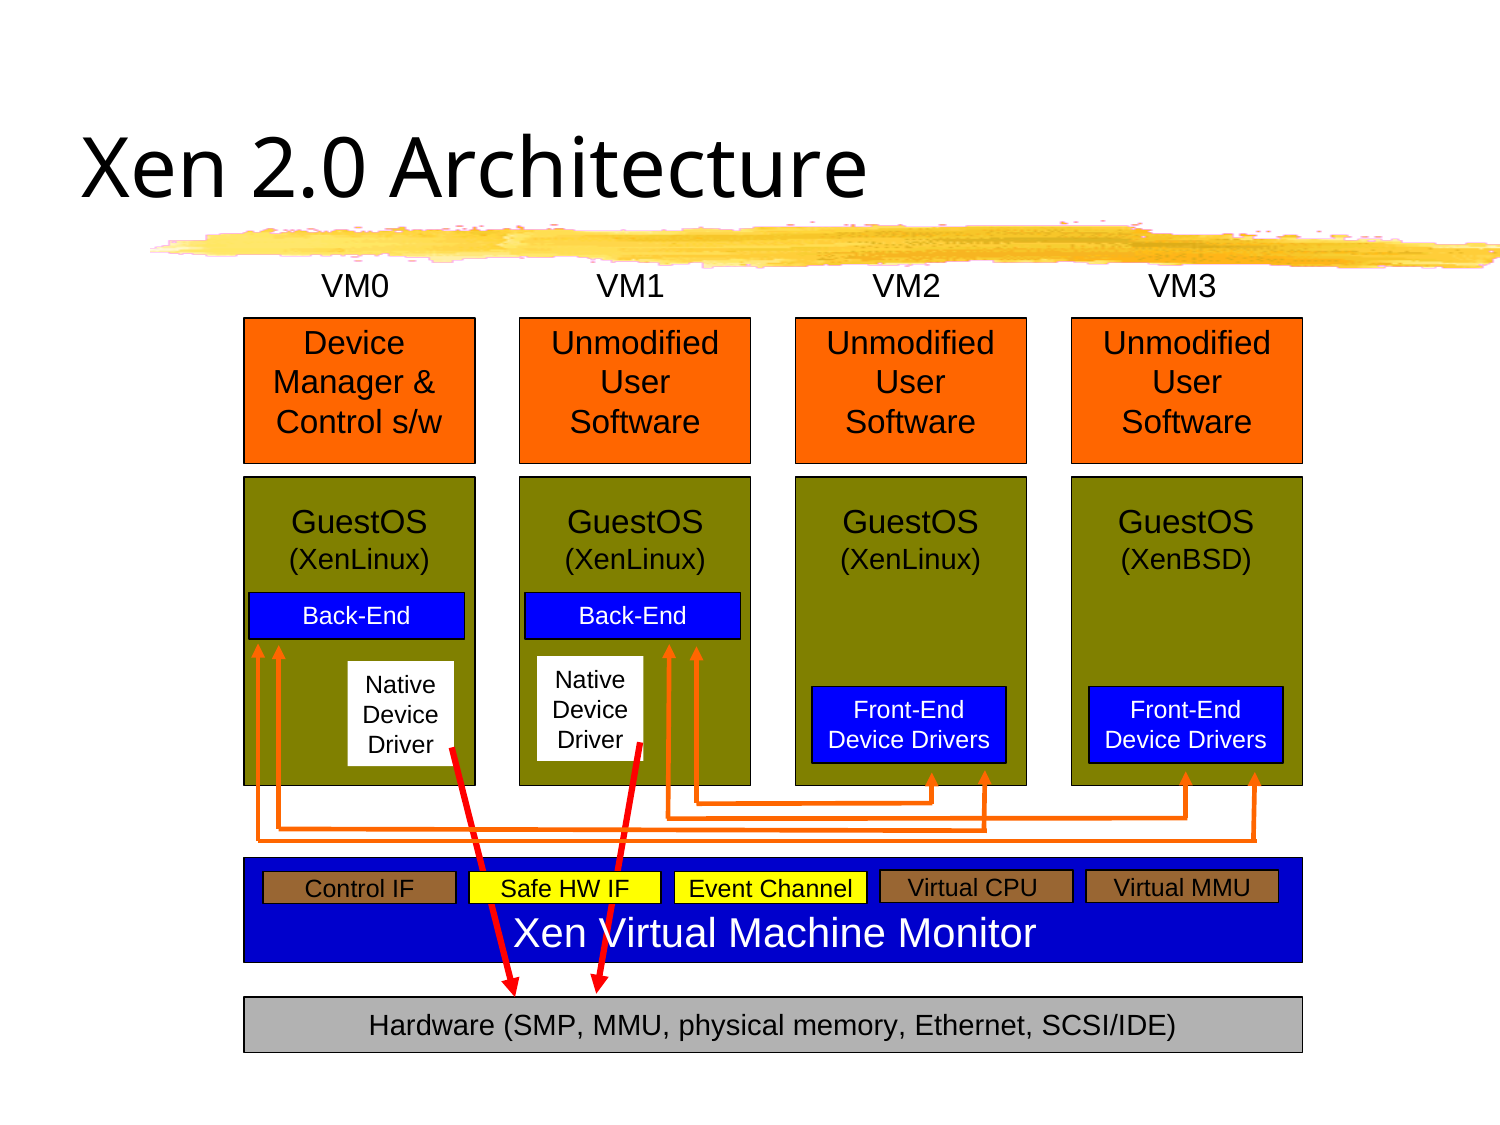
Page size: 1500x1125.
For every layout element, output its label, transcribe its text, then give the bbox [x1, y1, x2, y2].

title Xen 2.0 Architecture [66, 37, 1342, 225]
text_box VM3 [1132, 257, 1232, 313]
text_box [243, 476, 475, 786]
text_box GuestOS (XenLinux) [825, 493, 997, 584]
text_box [243, 317, 475, 464]
text_box Virtual CPU [880, 870, 1073, 903]
text_box [243, 857, 498, 963]
text_box Native Device Driver [537, 656, 644, 761]
text_box VM1 [581, 257, 680, 313]
text_box [483, 857, 616, 871]
text_box Unmodified User Software [1087, 313, 1287, 450]
text_box VM2 [857, 257, 957, 313]
text_box Xen Virtual Machine Monitor [498, 899, 1052, 965]
text_box Back-End [248, 592, 465, 641]
text_box Hardware (SMP, MMU, physical memory, Ethernet, SCSI/IDE) [248, 1008, 1298, 1041]
text_box [519, 476, 751, 786]
text_box [519, 317, 751, 464]
text_box Safe HW IF [468, 871, 662, 904]
text_box GuestOS (XenBSD) [1102, 493, 1270, 584]
text_box Back-End [525, 592, 741, 641]
text_box [1071, 317, 1303, 464]
text_box Virtual MMU [1085, 870, 1279, 903]
text_box Front-End Device Drivers [812, 686, 1007, 764]
text_box Device Manager & Control s/w [257, 313, 461, 450]
picture [150, 215, 1500, 279]
text_box Front-End Device Drivers [1088, 686, 1283, 764]
text_box GuestOS (XenLinux) [274, 493, 445, 584]
text_box VM0 [305, 257, 405, 313]
text_box Native Device Driver [347, 661, 454, 767]
text_box Unmodified User Software [536, 313, 735, 450]
text_box [795, 317, 1027, 464]
text_box Unmodified User Software [811, 313, 1010, 450]
text_box [243, 996, 1303, 1053]
text_box GuestOS (XenLinux) [549, 493, 721, 584]
text_box [795, 476, 1027, 786]
text_box [622, 857, 1303, 963]
text_box Event Channel [674, 871, 868, 899]
text_box [1071, 476, 1303, 786]
text_box Control IF [263, 871, 456, 904]
